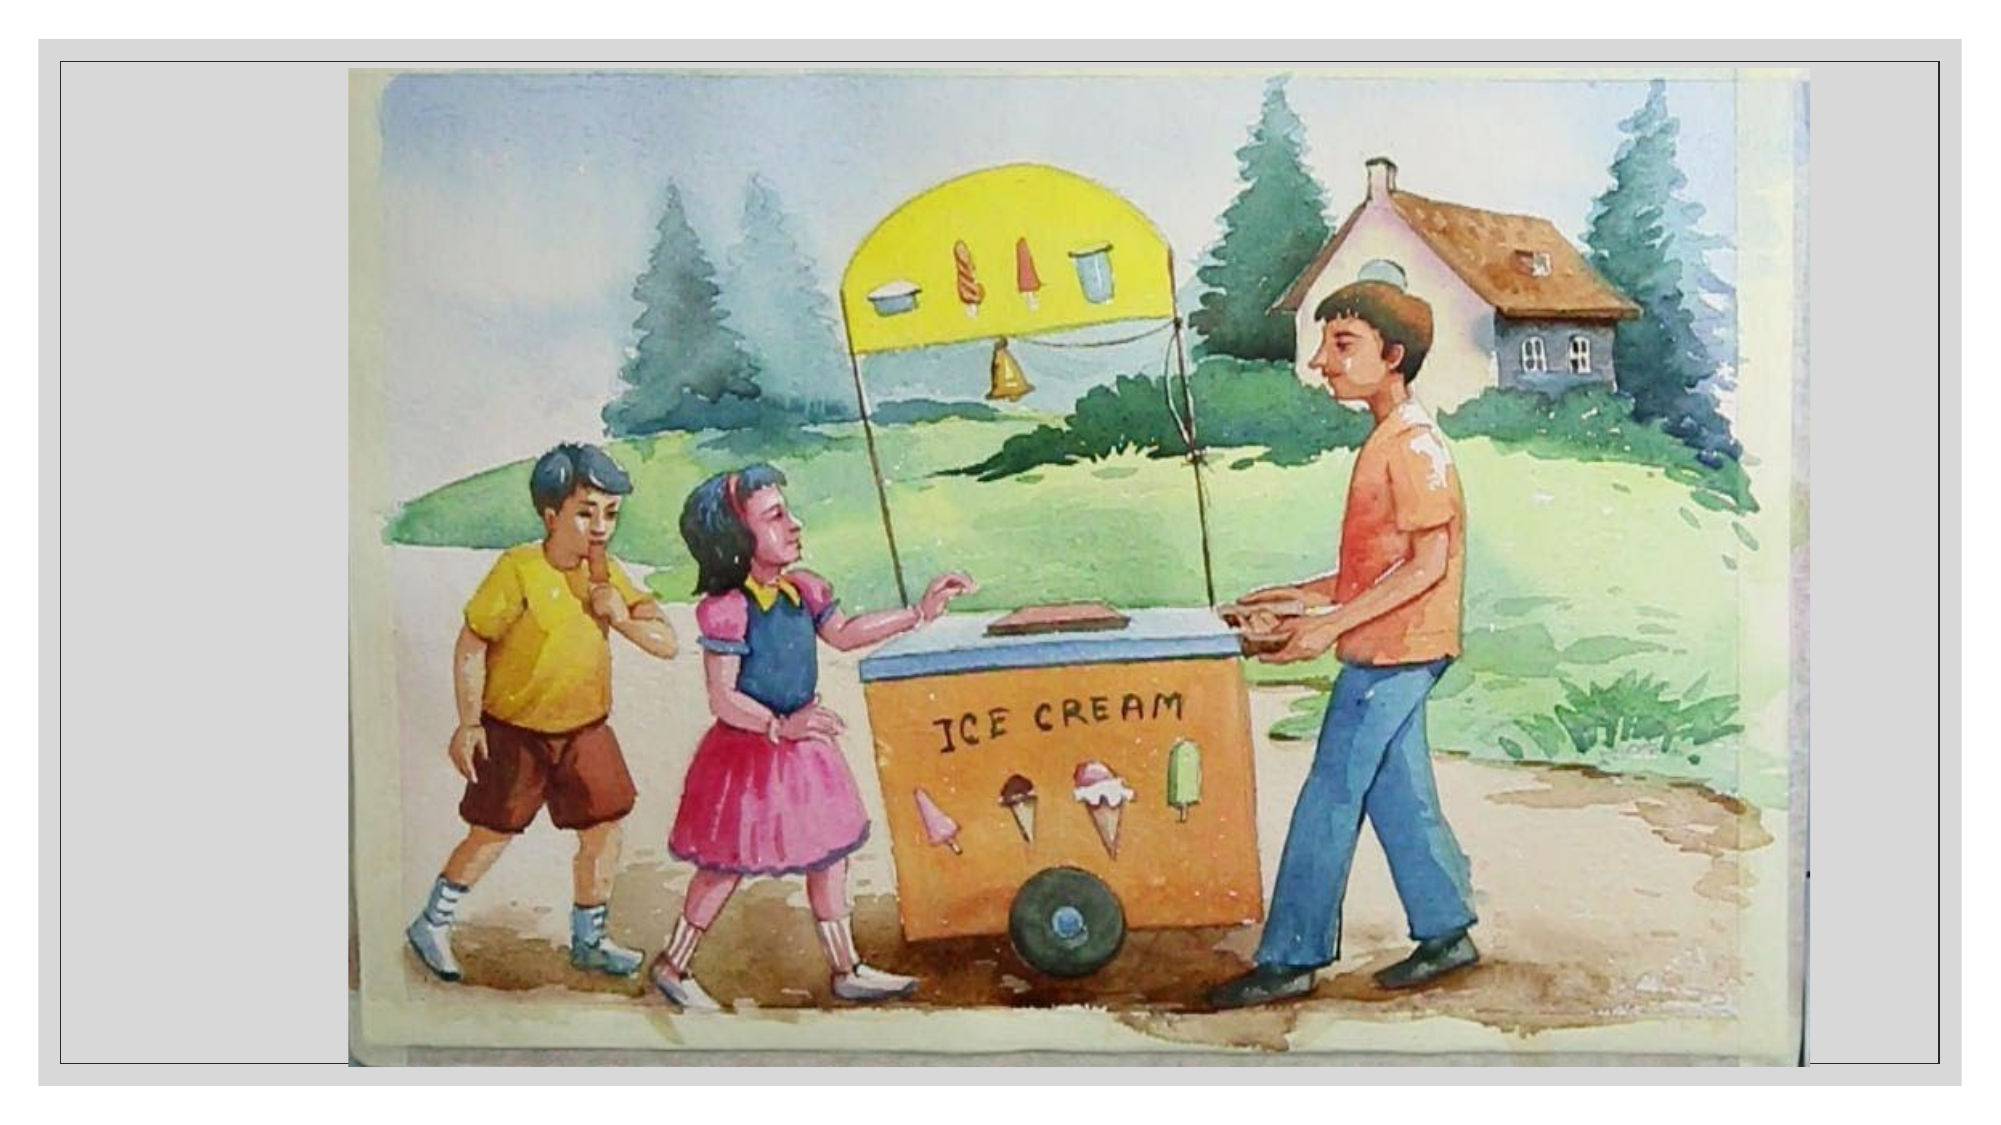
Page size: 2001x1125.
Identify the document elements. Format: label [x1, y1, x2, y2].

picture [348, 68, 1811, 1067]
